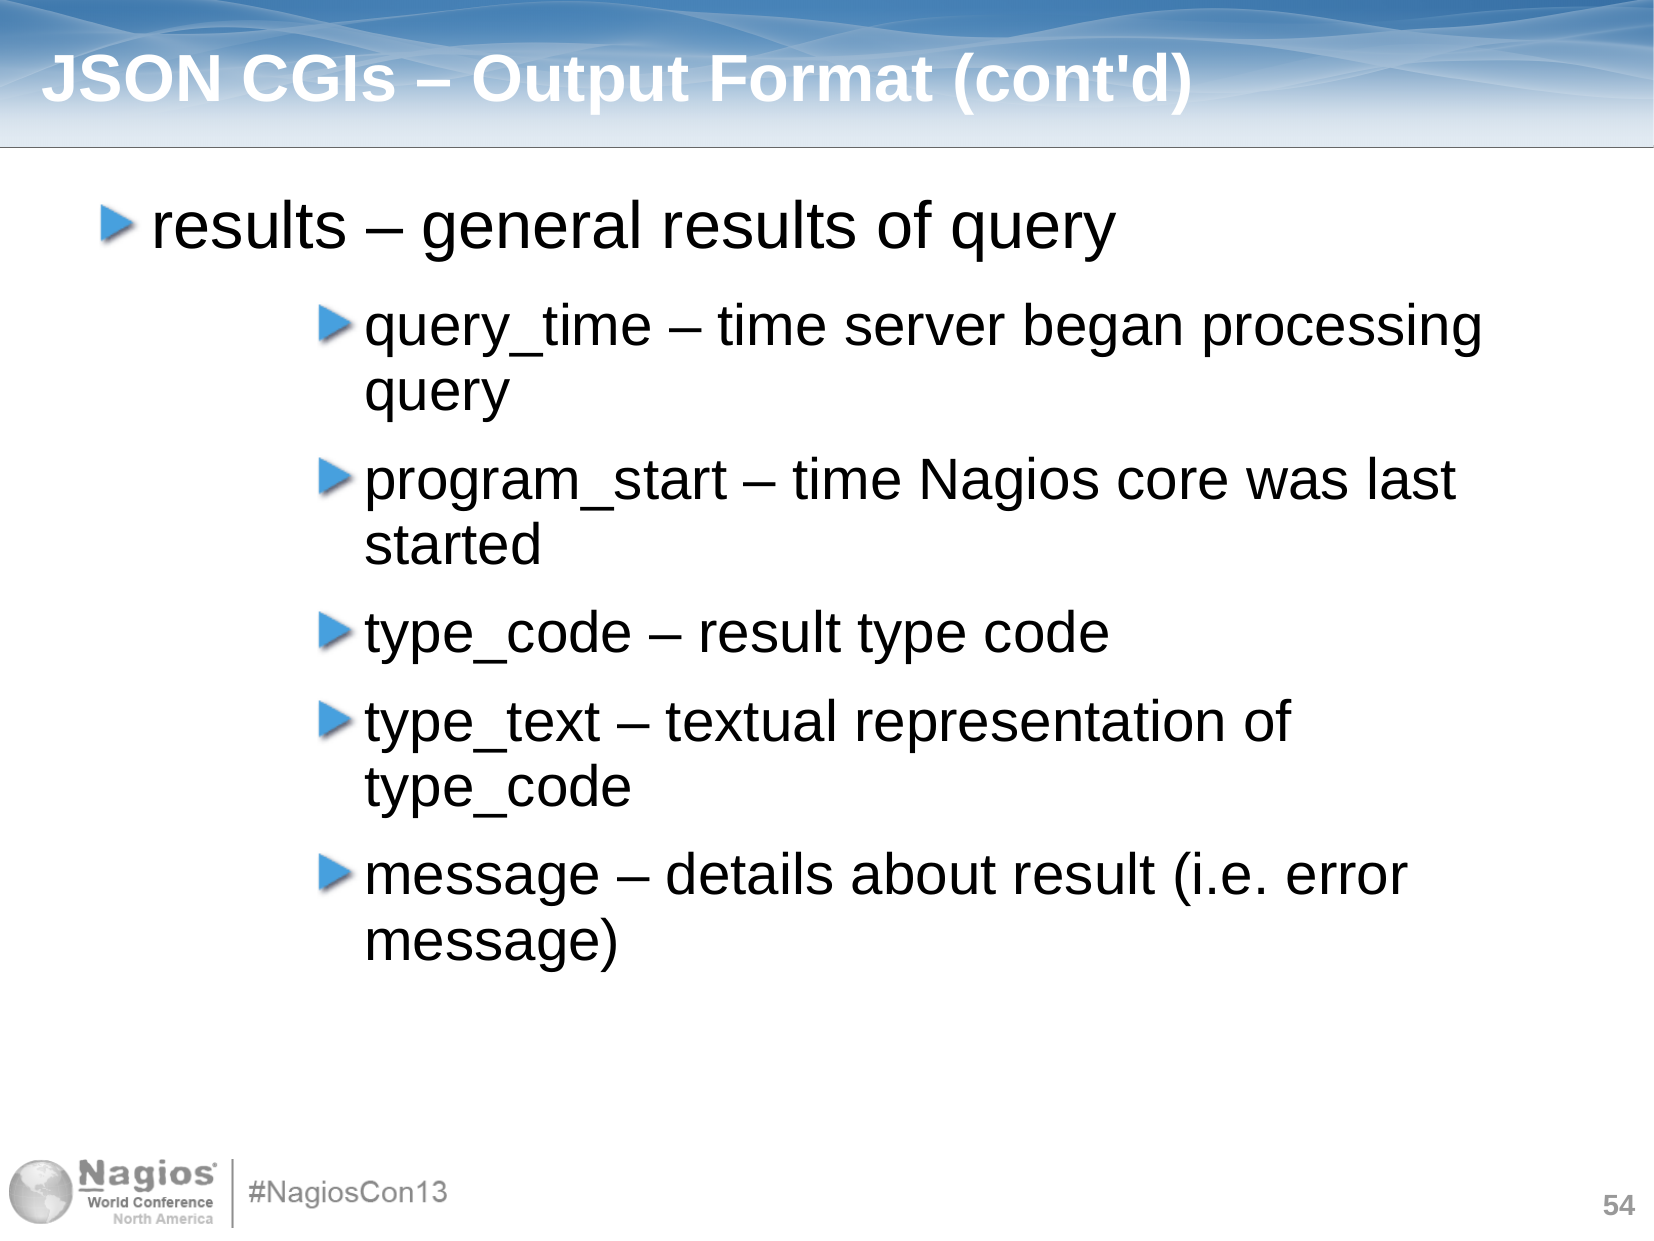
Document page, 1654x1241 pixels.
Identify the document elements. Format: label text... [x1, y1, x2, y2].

picture [0, 0, 1654, 147]
list results – general results of query query_time – time server began processing query program_start – time Nagios core was last started type_code – result type code type_text – textual representation of type_code message – details about result (i.e. error message) [80, 188, 1569, 1007]
picture [9, 1159, 453, 1228]
title JSON CGIs – Output Format (cont'd) [41, 29, 1248, 127]
